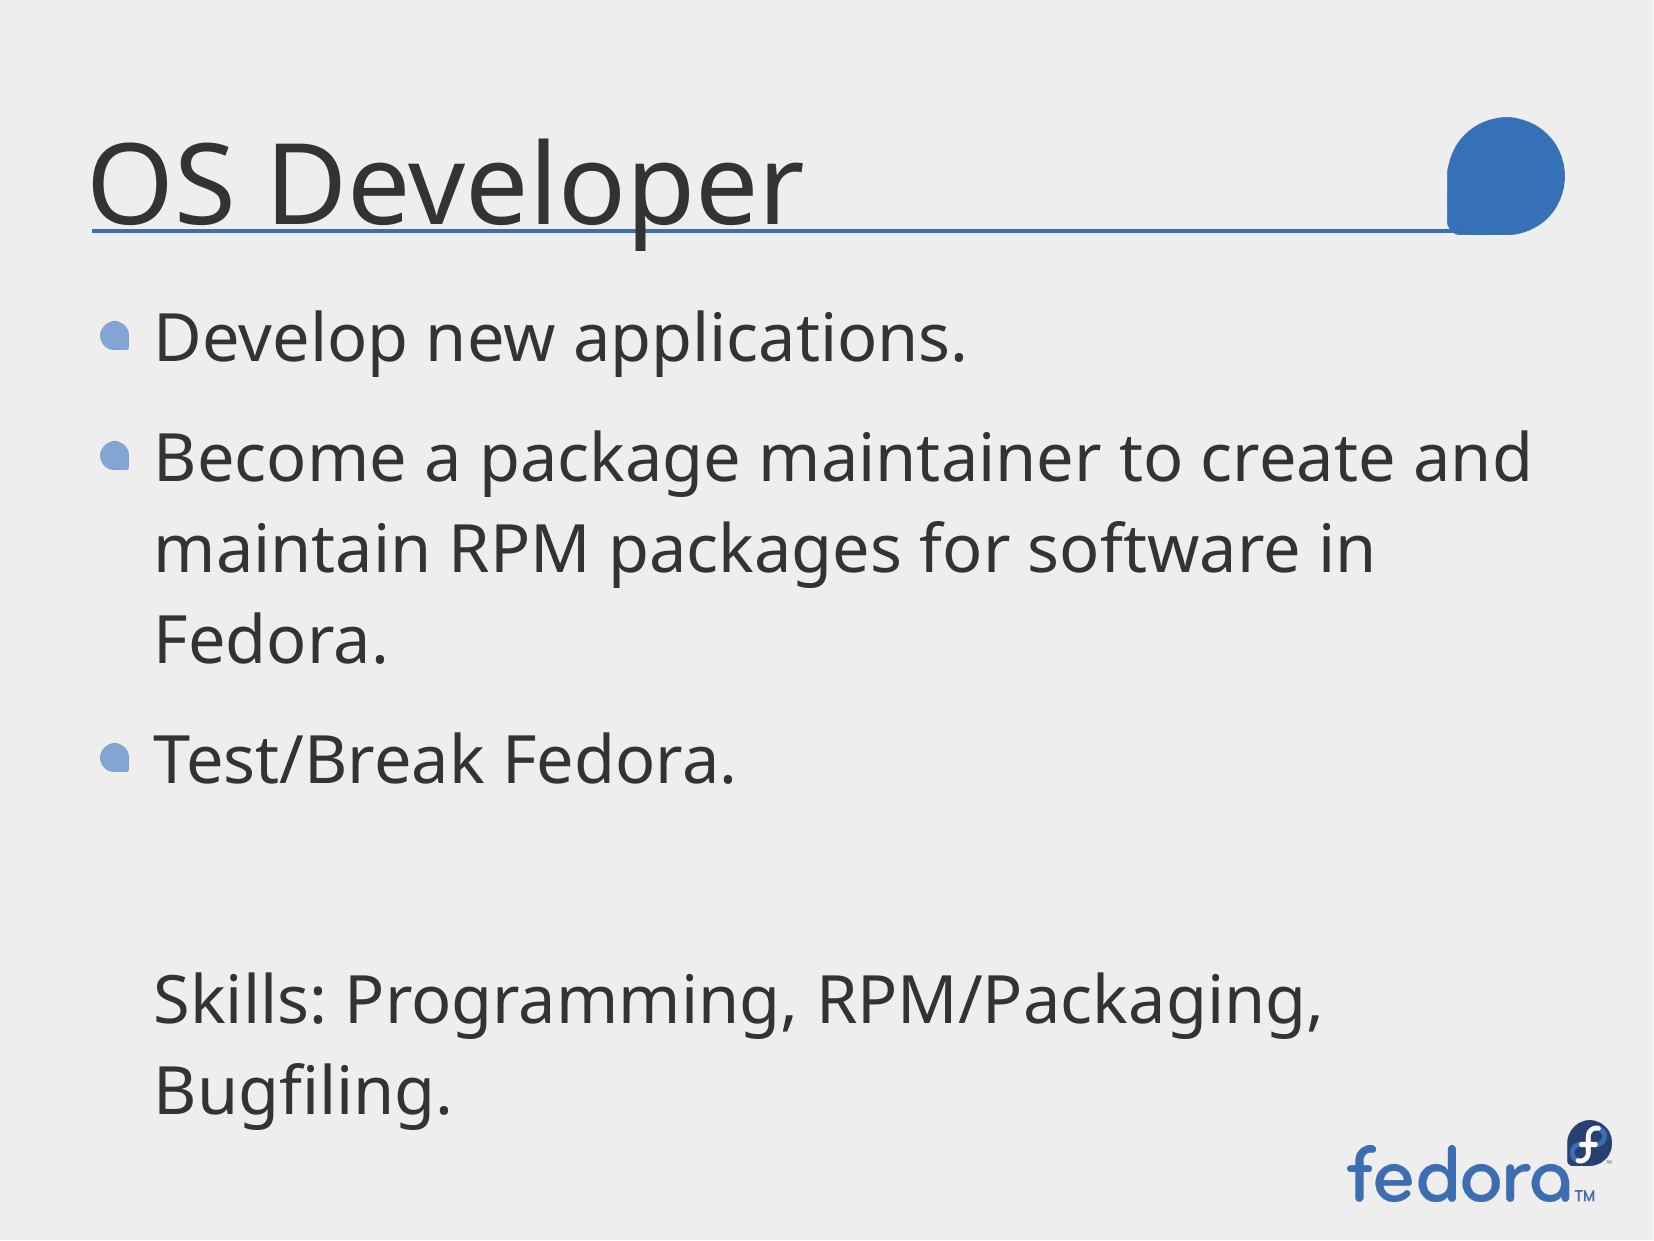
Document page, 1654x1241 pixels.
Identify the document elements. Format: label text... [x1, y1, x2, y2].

picture [1347, 1120, 1612, 1202]
list Develop new applications. Become a package maintainer to create and maintain RPM packages for software in Fedora. Test/Break Fedora. Skills: Programming, RPM/Packaging, Bugfiling. [82, 290, 1571, 1135]
title OS Developer [86, 111, 1575, 250]
